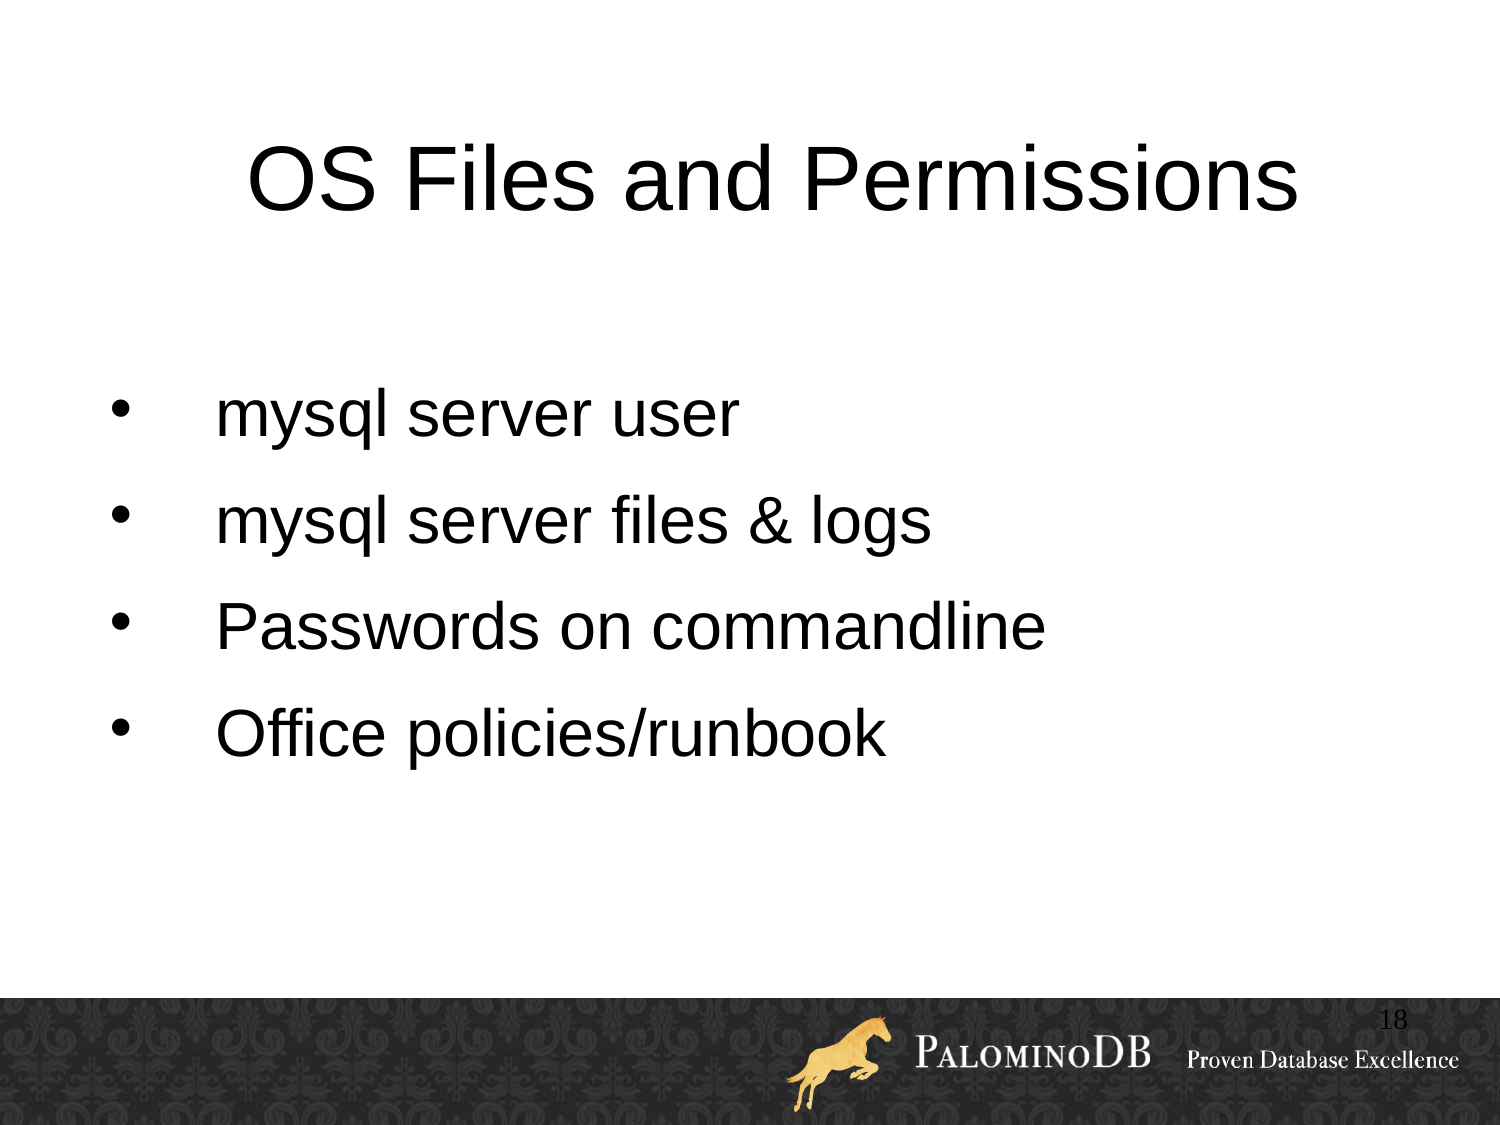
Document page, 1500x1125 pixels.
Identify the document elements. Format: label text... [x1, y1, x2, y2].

title OS Files and Permissions [133, 82, 1415, 263]
list mysql server user mysql server files & logs Passwords on commandline Office policies/runbook [74, 263, 1425, 1006]
picture [0, 998, 1500, 1125]
